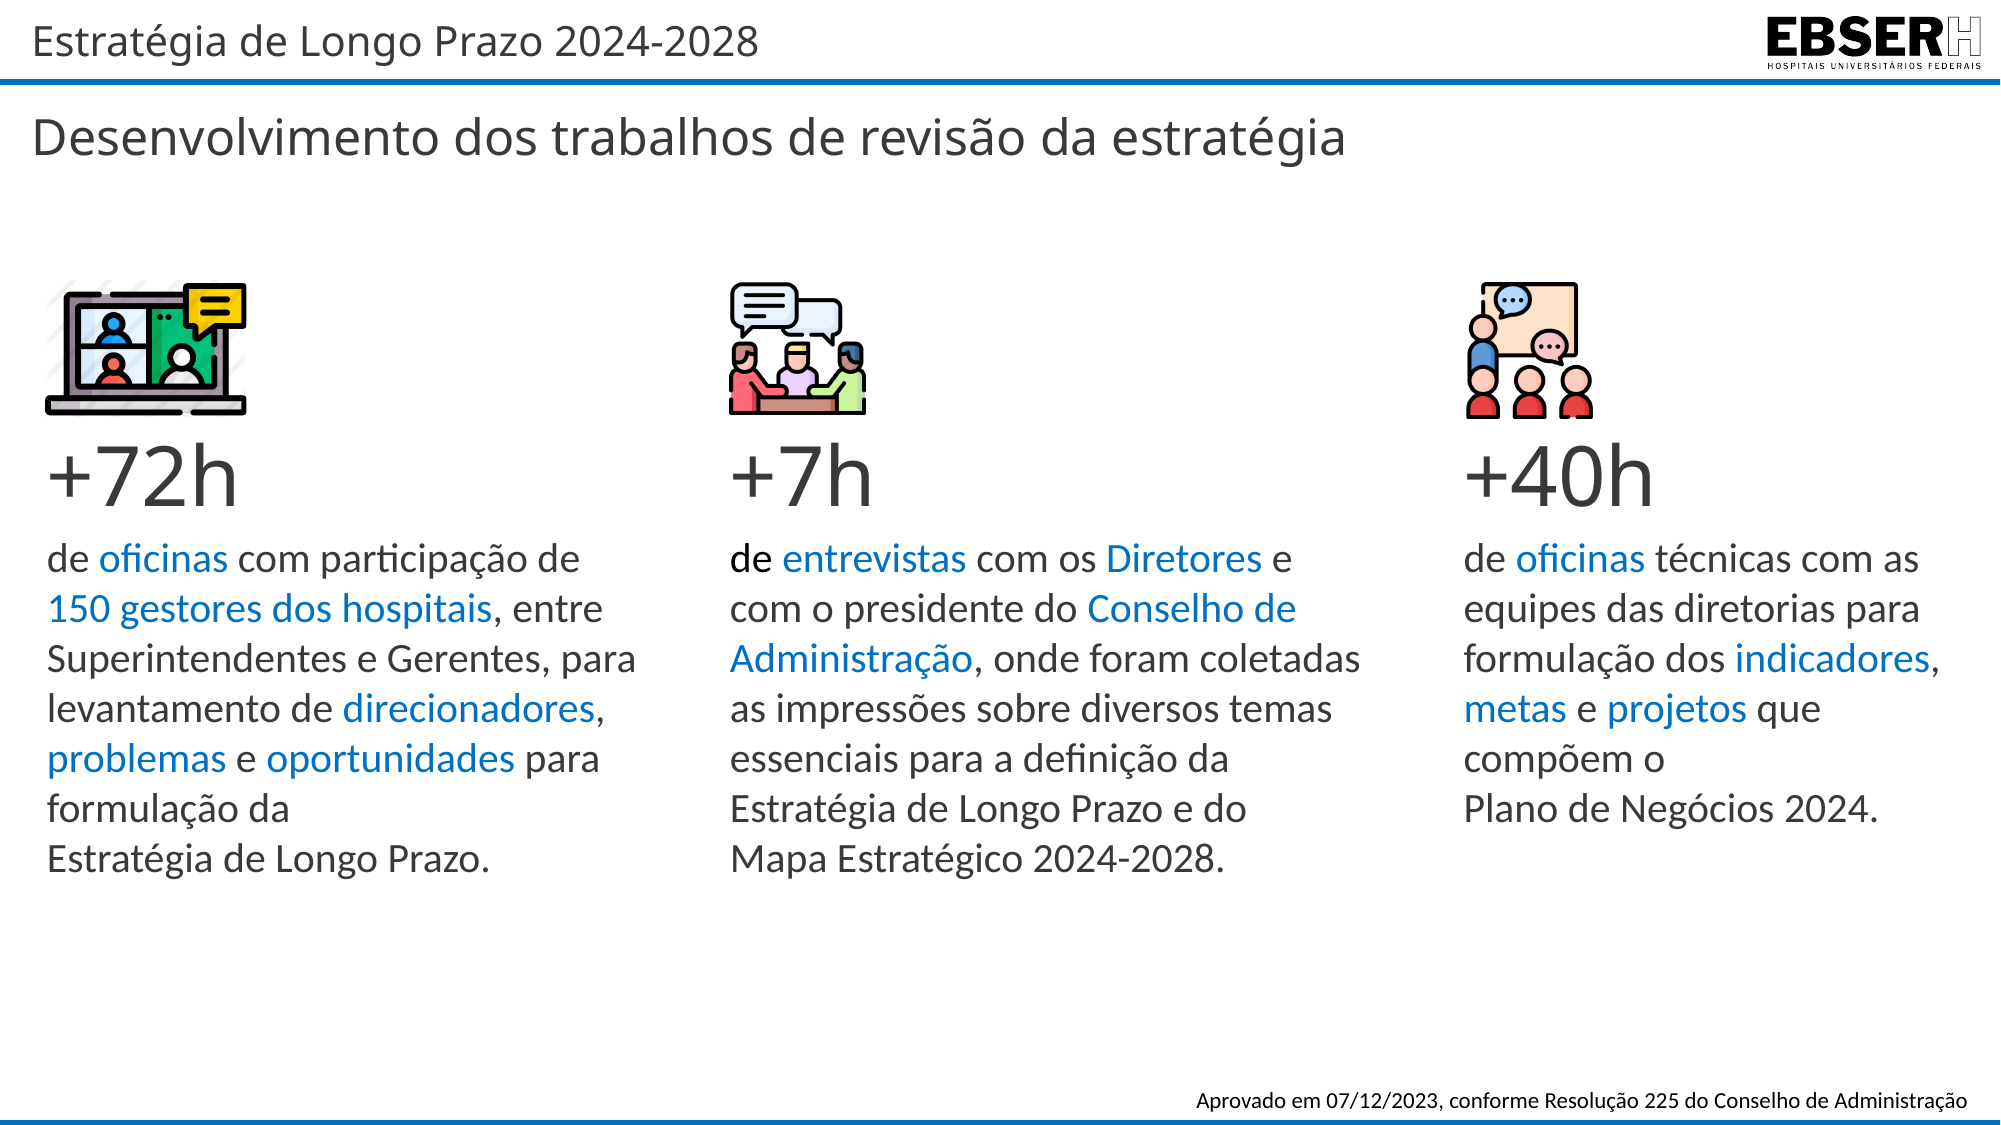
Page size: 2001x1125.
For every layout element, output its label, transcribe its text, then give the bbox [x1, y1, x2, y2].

picture [1461, 282, 1598, 415]
text_box +72h [32, 415, 351, 533]
picture [729, 280, 866, 415]
text_box +7h [715, 415, 1035, 533]
list Desenvolvimento dos trabalhos de revisão da estratégia [16, 98, 1971, 184]
text_box de oficinas com participação de 150 gestores dos hospitais, entre Superintendentes e Gerentes, para levantamento de direcionadores, problemas e oportunidades para formulação da Estratégia de Longo Prazo. [32, 522, 655, 892]
text_box +40h [1448, 415, 1768, 533]
text_box de oficinas técnicas com as equipes das diretorias para formulação dos indicadores, metas e projetos que compõem o Plano de Negócios 2024. [1448, 522, 1972, 842]
text_box de entrevistas com os Diretores e com o presidente do Conselho de Administração, onde foram coletadas as impressões sobre diversos temas essenciais para a definição da Estratégia de Longo Prazo e do Mapa Estratégico 2024-2028. [715, 522, 1388, 892]
picture [45, 280, 247, 415]
